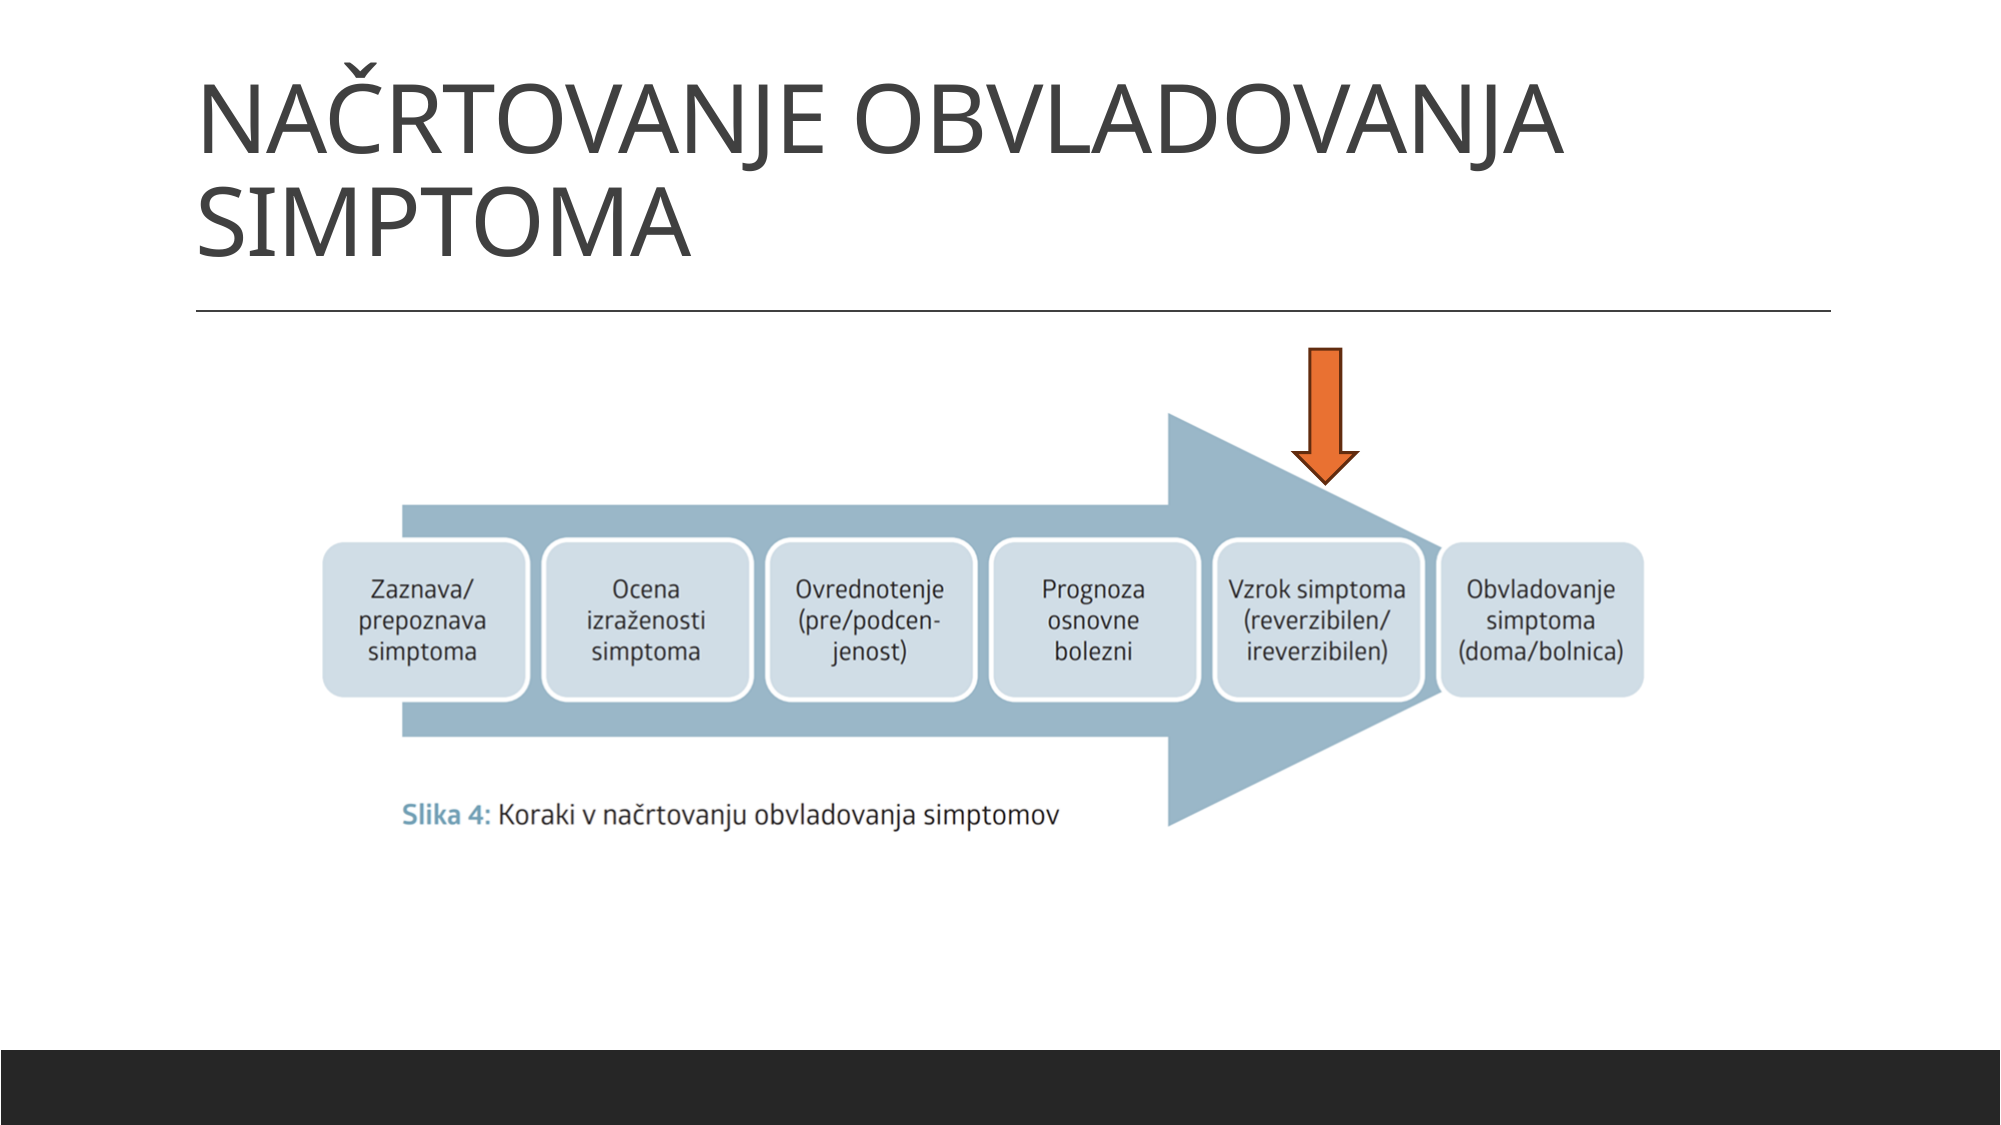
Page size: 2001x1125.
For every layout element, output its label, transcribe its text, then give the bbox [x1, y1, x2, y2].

title NAČRTOVANJE OBVLADOVANJA SIMPTOMA [180, 47, 1831, 286]
picture [190, 392, 1820, 916]
text_box [1294, 349, 1357, 484]
